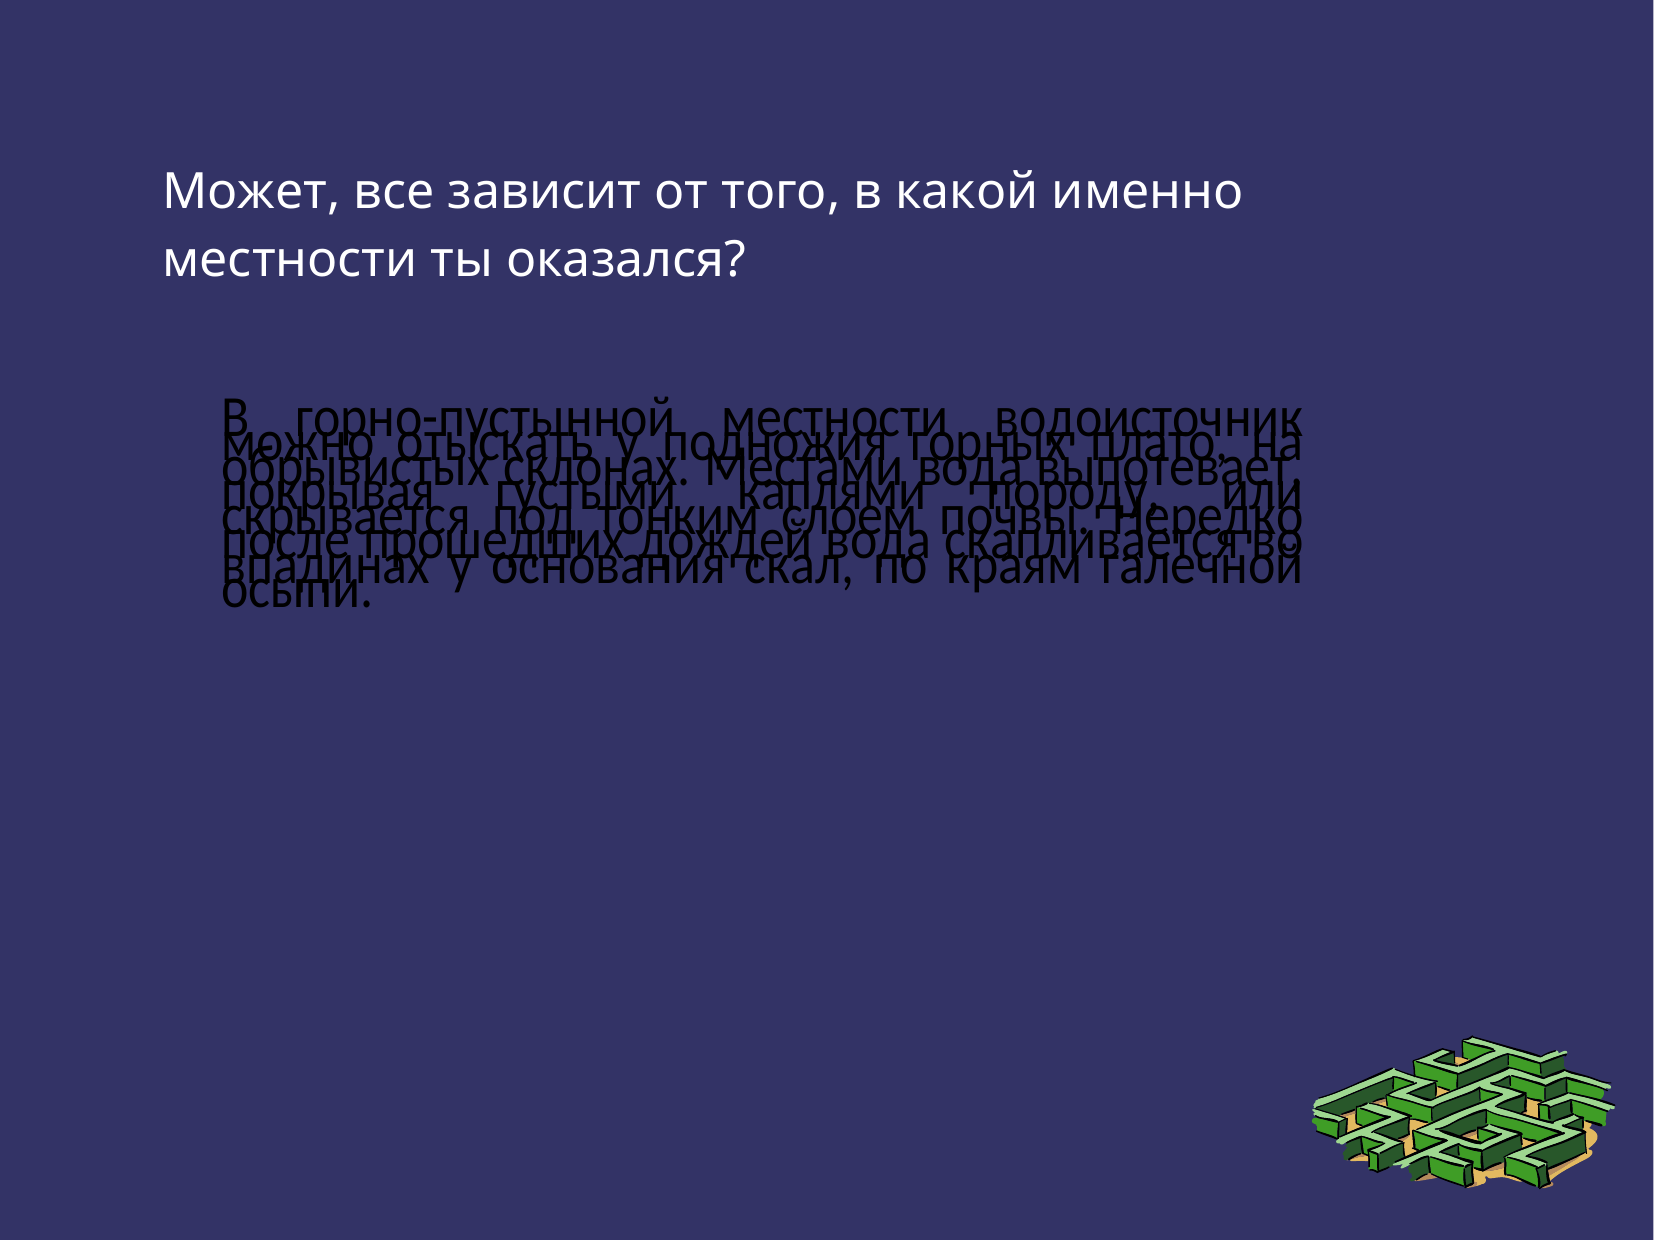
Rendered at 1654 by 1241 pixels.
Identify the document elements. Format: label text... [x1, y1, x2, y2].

text_box Может, все зависит от того, в какой именно местности ты оказался? [147, 147, 1477, 304]
text_box В горно-пустынной местности водоисточник можно отыскать у подножия горных плато, на обрывистых склонах. Местами вода выпотевает, покрывая густыми каплями породу, или скрывается под тонким слоем почвы. Нередко после прошедших дождей вода скапливается во впадинах у основания скал, по краям галечной осыпи. [206, 418, 1329, 1004]
